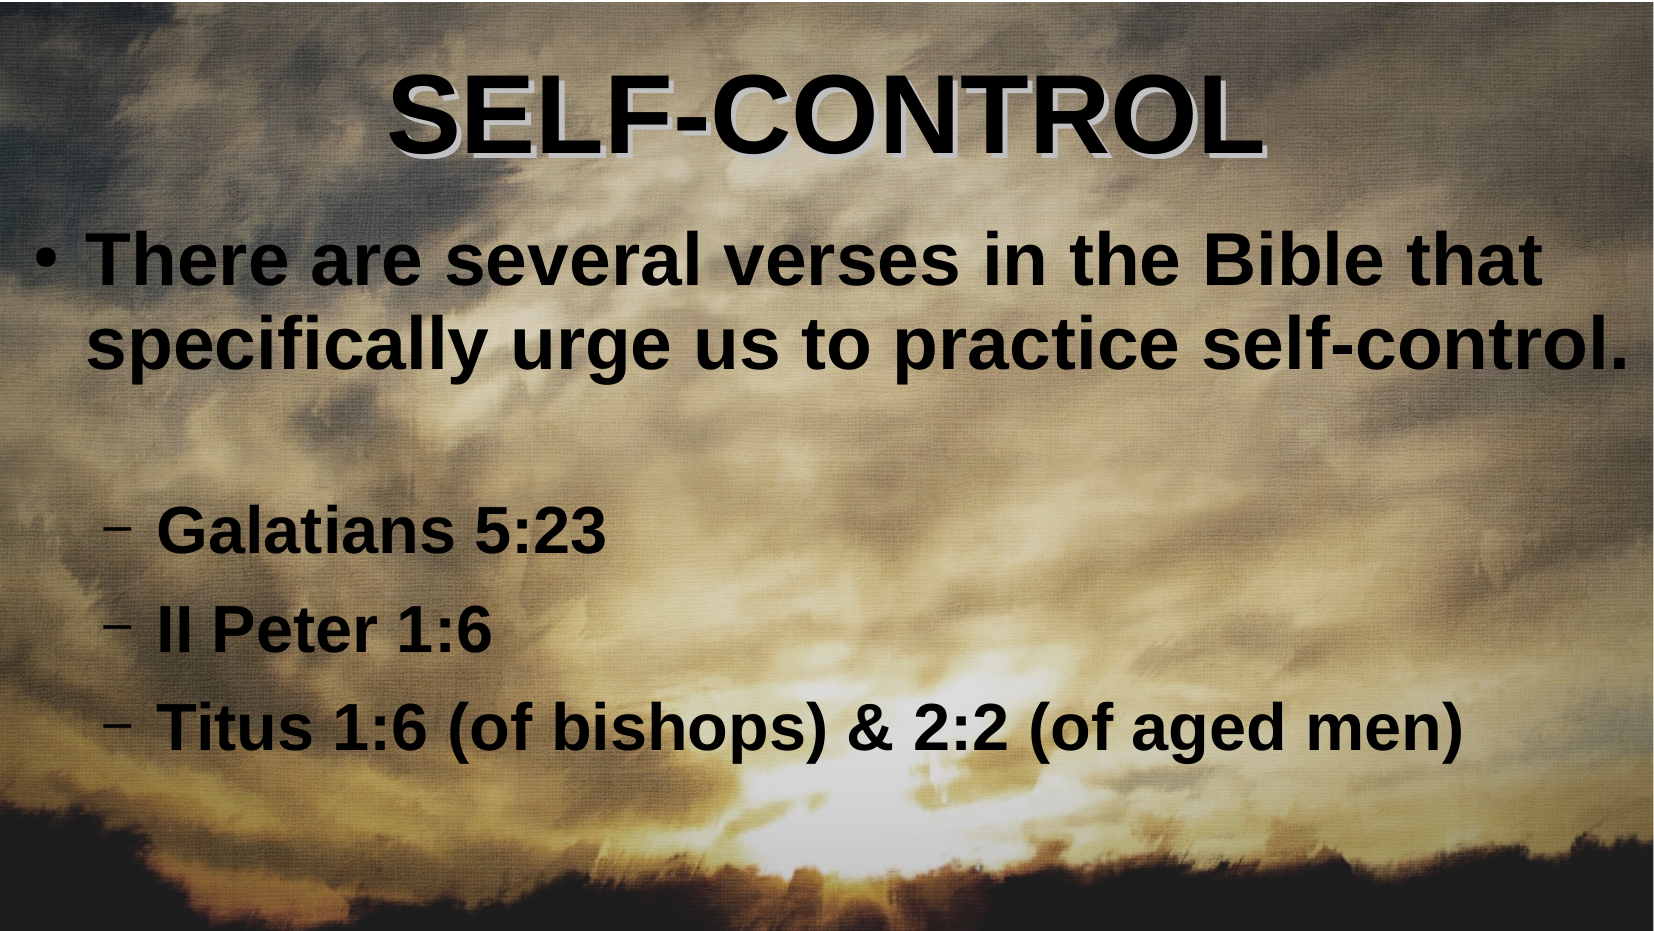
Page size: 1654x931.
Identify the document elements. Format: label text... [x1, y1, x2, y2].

picture [0, 2, 1654, 931]
title SELF-CONTROL [82, 37, 1571, 193]
list There are several verses in the Bible that specifically urge us to practice self-control. Galatians 5:23 II Peter 1:6 Titus 1:6 (of bishops) & 2:2 (of aged men) [15, 217, 1636, 916]
